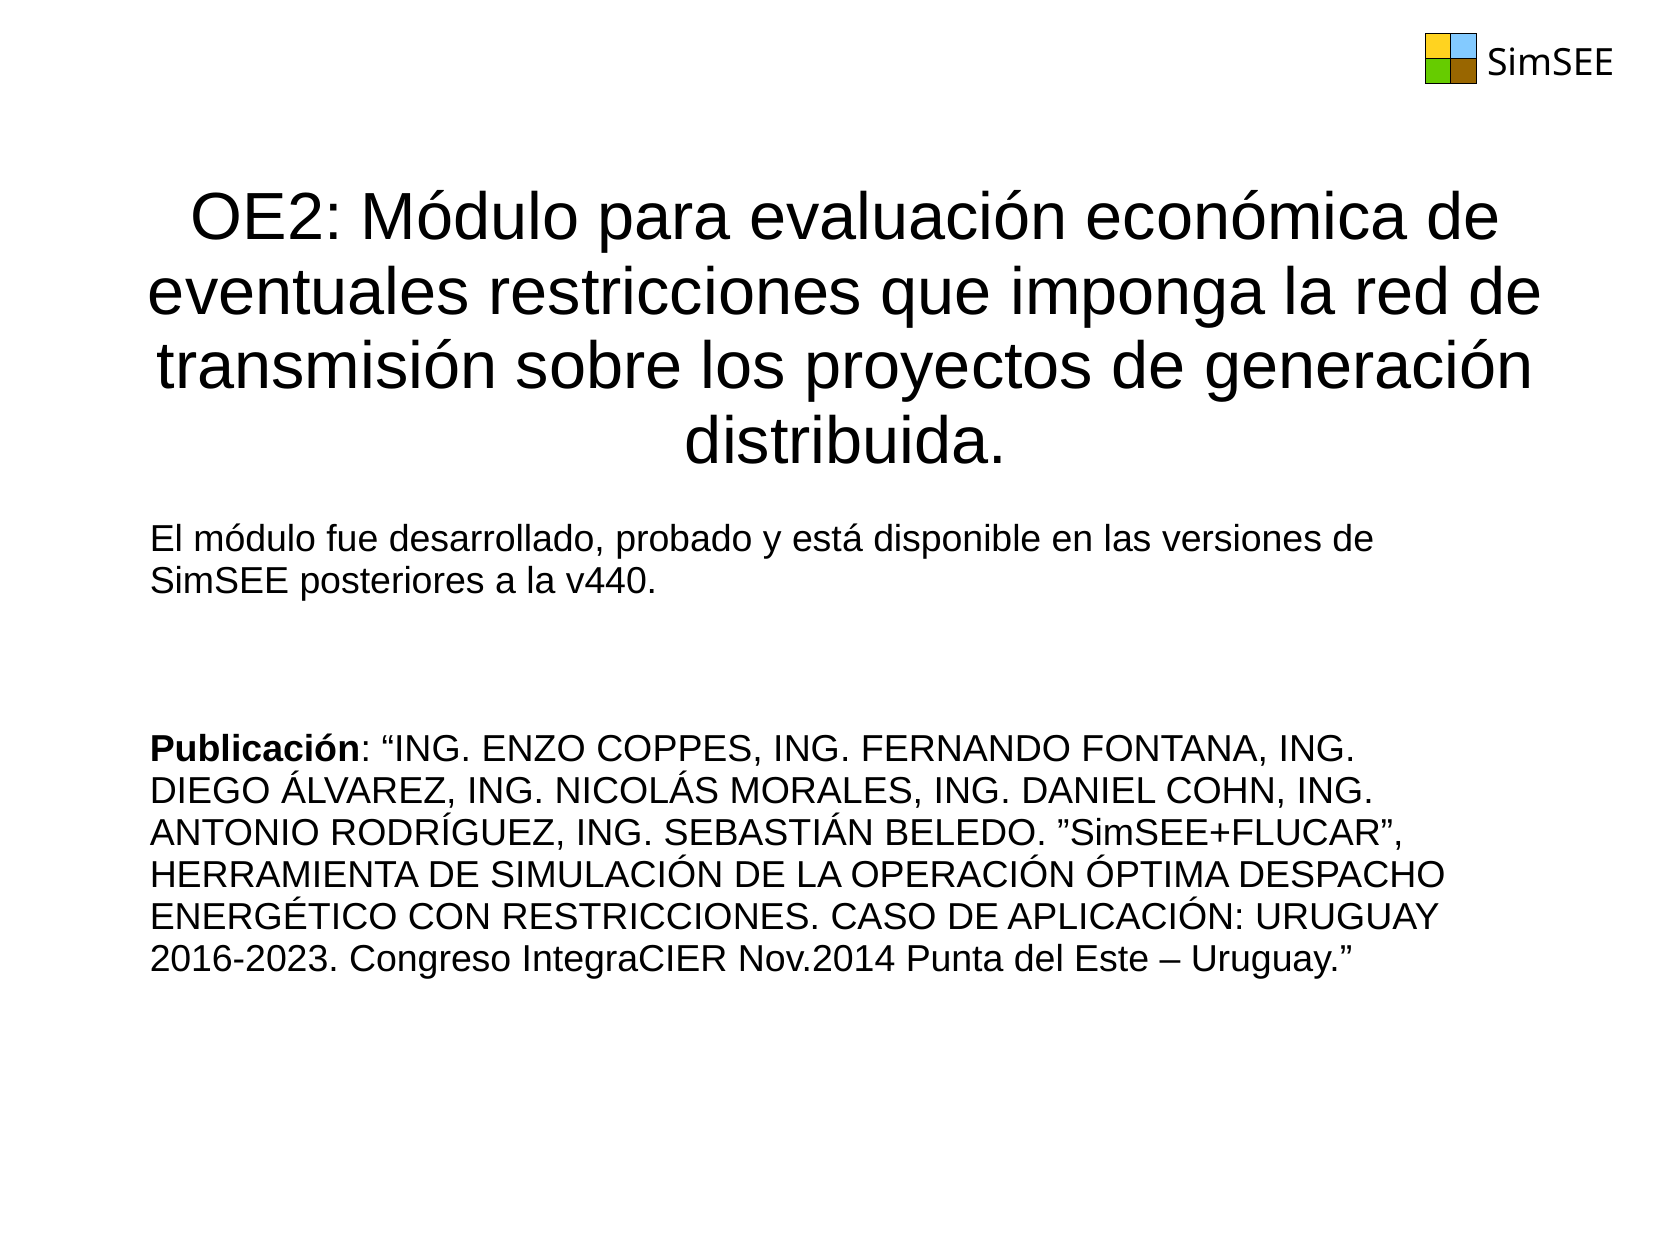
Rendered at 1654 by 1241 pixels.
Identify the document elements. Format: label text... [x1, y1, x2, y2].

title OE2: Módulo para evaluación económica de eventuales restricciones que imponga la red de transmisión sobre los proyectos de generación distribuida. [101, 180, 1591, 477]
text_box El módulo fue desarrollado, probado y está disponible en las versiones de SimSEE posteriores a la v440. Publicación: “ING. ENZO COPPES, ING. FERNANDO FONTANA, ING. DIEGO ÁLVAREZ, ING. NICOLÁS MORALES, ING. DANIEL COHN, ING. ANTONIO RODRÍGUEZ, ING. SEBASTIÁN BELEDO. ”SimSEE+FLUCAR”, HERRAMIENTA DE SIMULACIÓN DE LA OPERACIÓN ÓPTIMA DESPACHO ENERGÉTICO CON RESTRICCIONES. CASO DE APLICACIÓN: URUGUAY 2016-2023. Congreso IntegraCIER Nov.2014 Punta del Este – Uruguay.” [135, 510, 1486, 1171]
